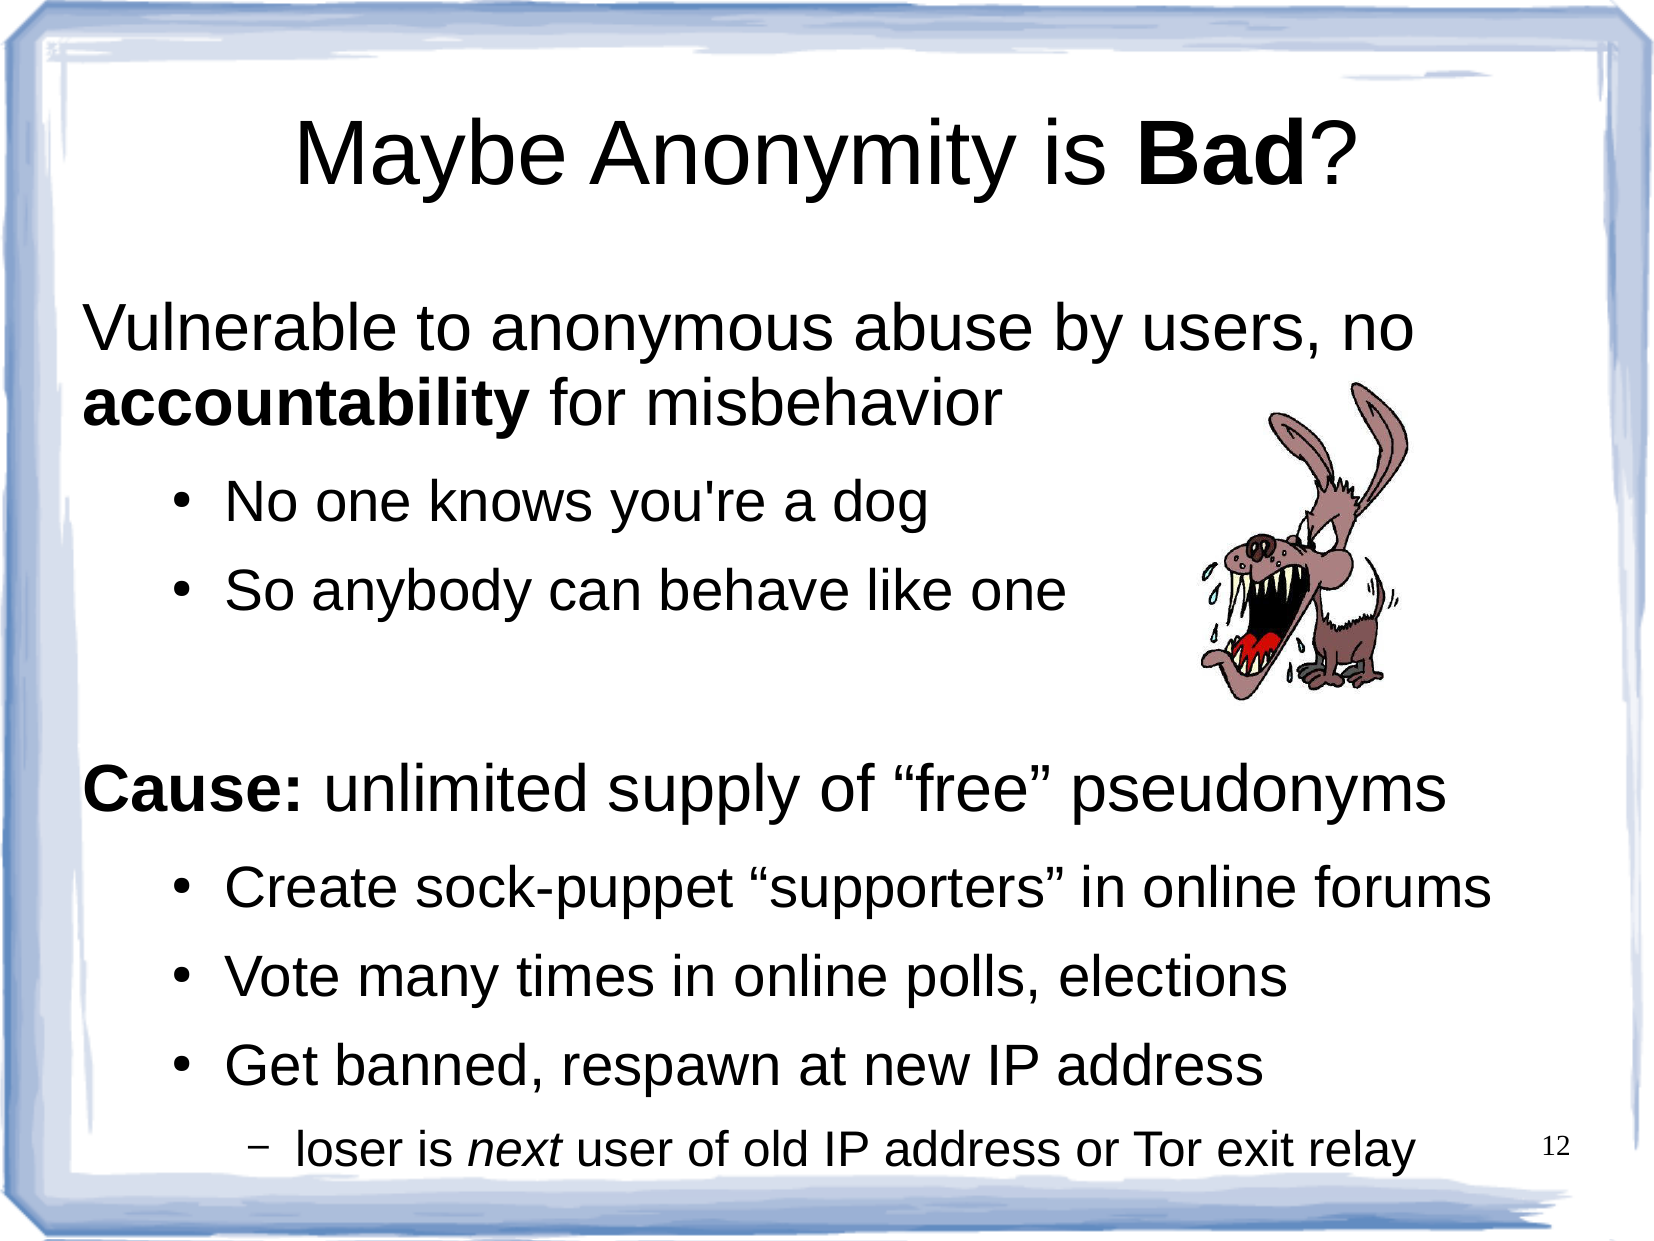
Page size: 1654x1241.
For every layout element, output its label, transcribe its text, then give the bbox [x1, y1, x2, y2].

picture [0, 0, 1654, 1241]
list Vulnerable to anonymous abuse by users, no accountability for misbehavior No one knows you're a dog So anybody can behave like one Cause: unlimited supply of “free” pseudonyms Create sock-puppet “supporters” in online forums Vote many times in online polls, elections Get banned, respawn at new IP address loser is next user of old IP address or Tor exit relay [82, 290, 1571, 1176]
title Maybe Anonymity is Bad? [82, 49, 1571, 257]
